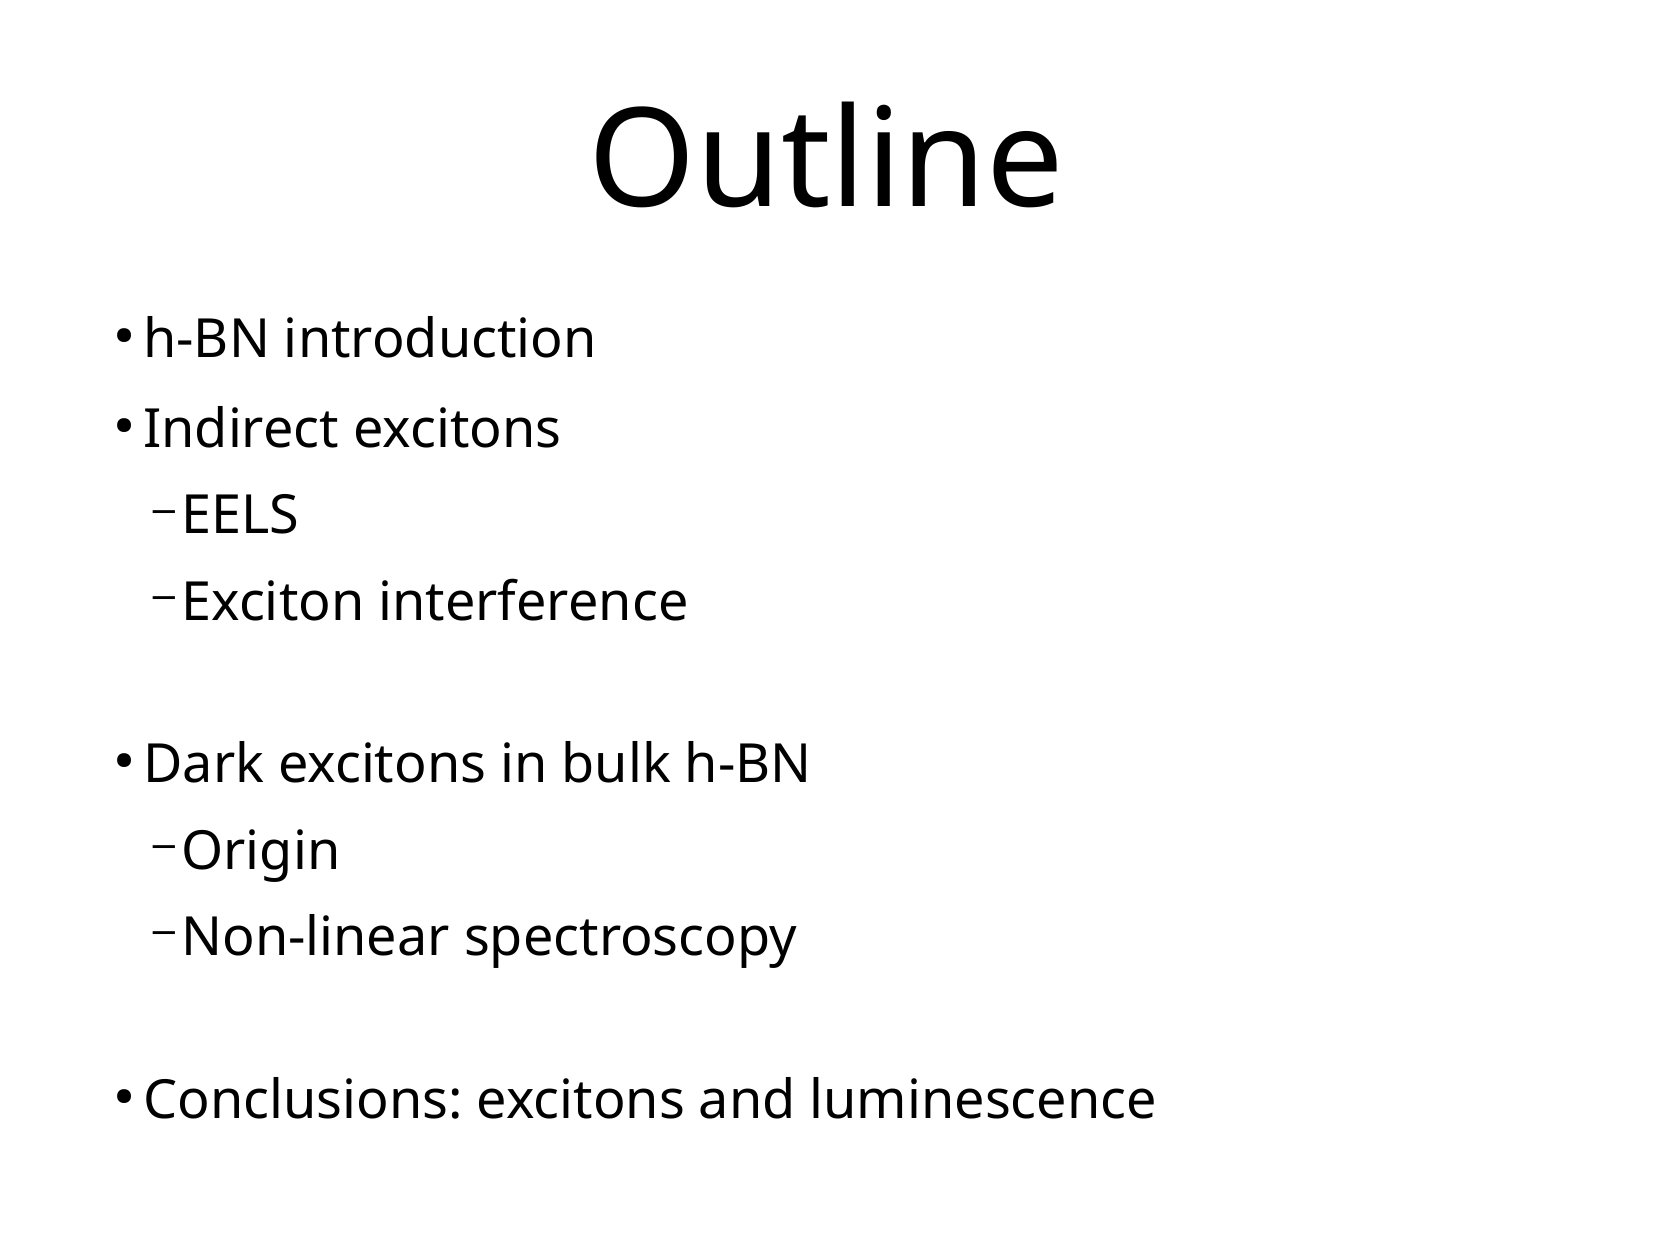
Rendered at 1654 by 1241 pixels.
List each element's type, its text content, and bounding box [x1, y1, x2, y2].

title Outline [82, 49, 1571, 257]
list h-BN introduction Indirect excitons EELS Exciton interference Dark excitons in bulk h-BN Origin Non-linear spectroscopy Conclusions: excitons and luminescence [105, 300, 1381, 1141]
